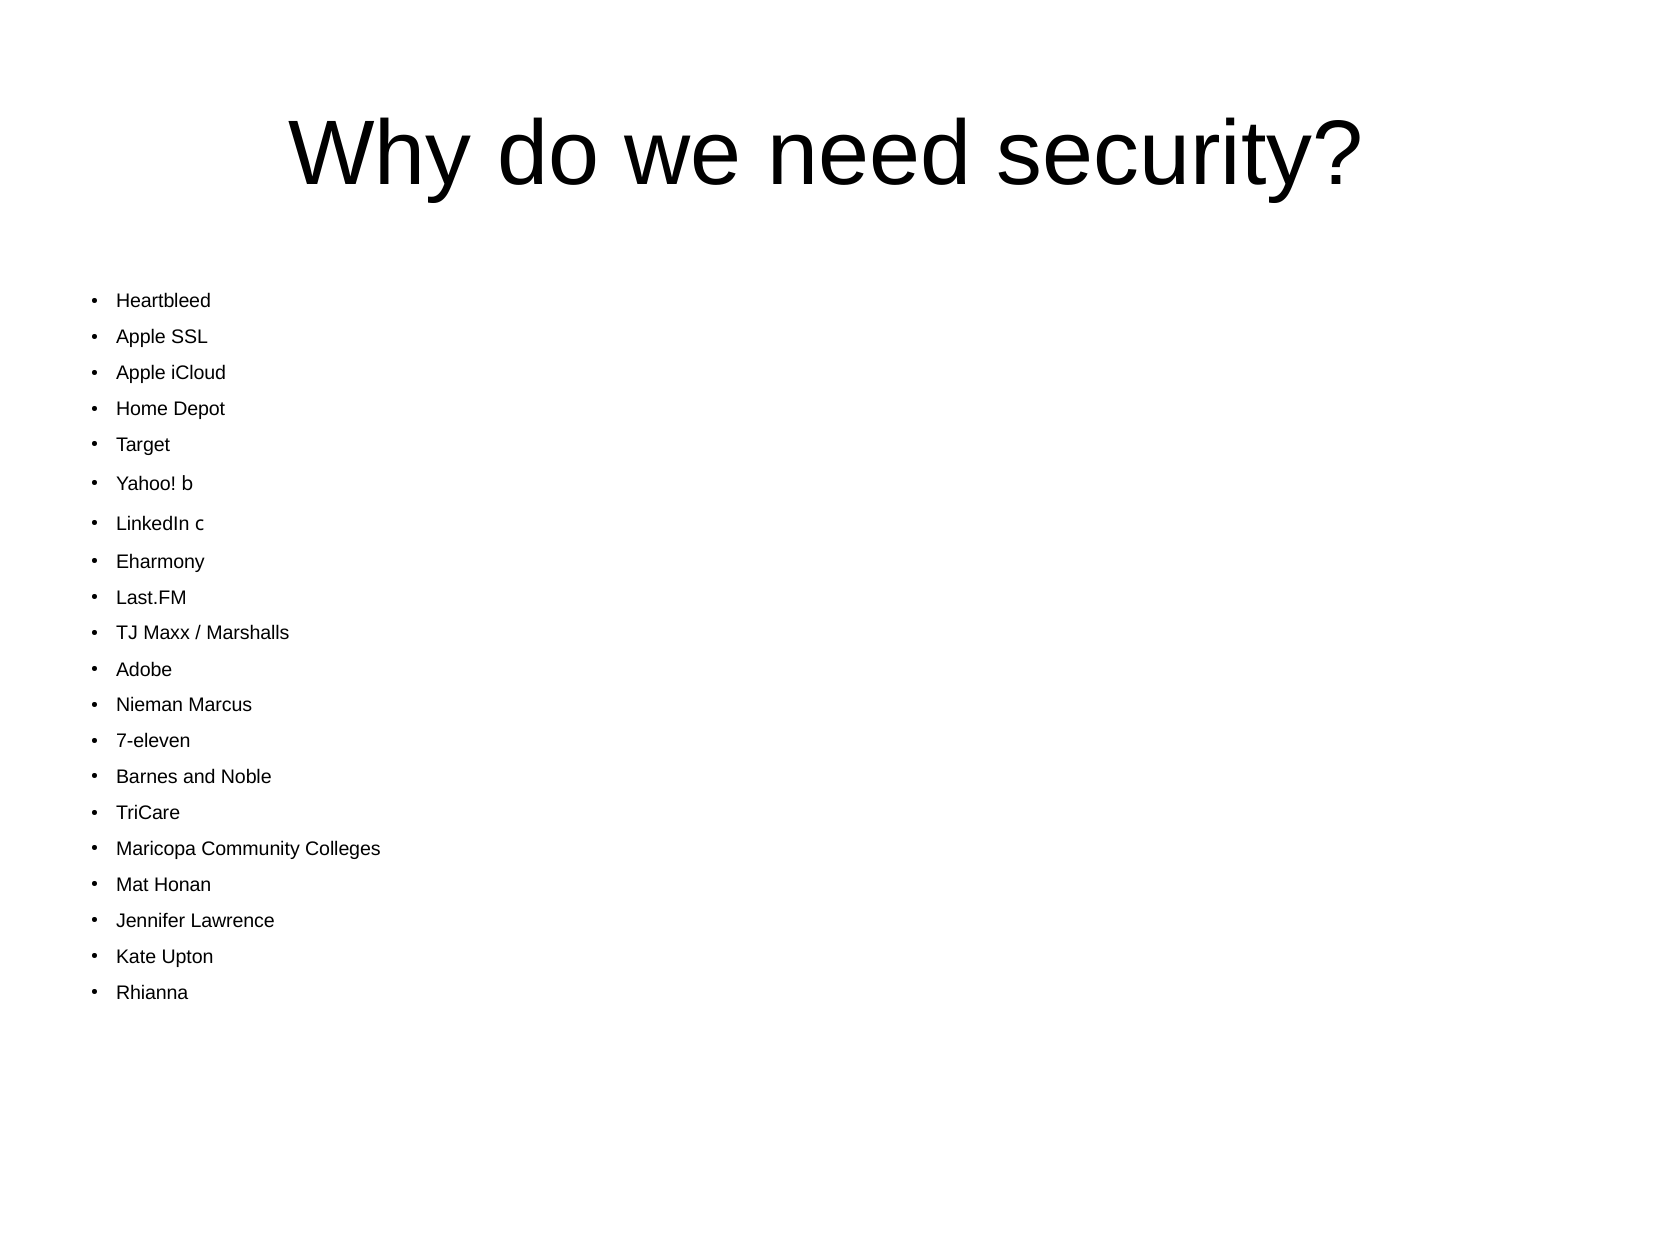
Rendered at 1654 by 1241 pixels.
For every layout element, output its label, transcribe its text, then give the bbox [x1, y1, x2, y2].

list Heartbleed Apple SSL Apple iCloud Home Depot Target Yahoo! b LinkedIn c Eharmony Last.FM TJ Maxx / Marshalls Adobe Nieman Marcus 7-eleven Barnes and Noble TriCare Maricopa Community Colleges Mat Honan Jennifer Lawrence Kate Upton Rhianna [82, 290, 1538, 1010]
title Why do we need security? [82, 49, 1571, 257]
